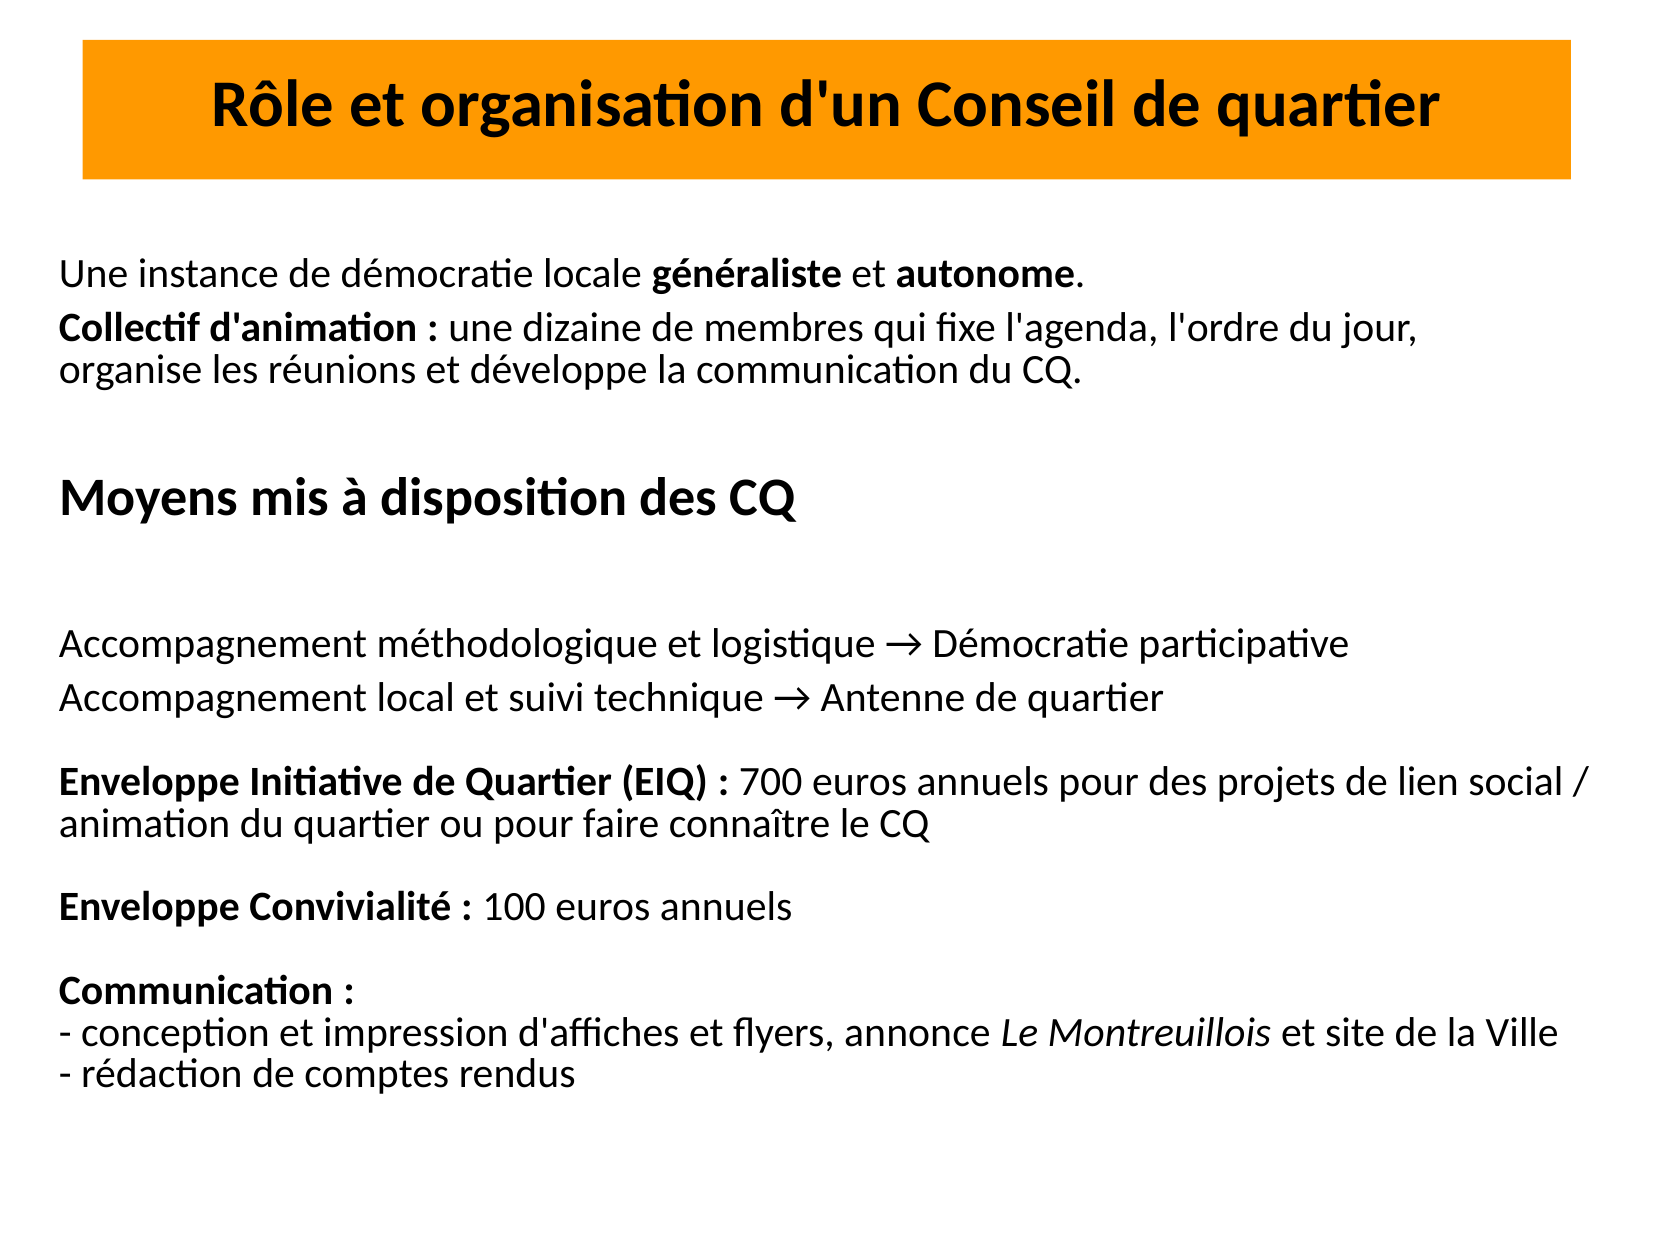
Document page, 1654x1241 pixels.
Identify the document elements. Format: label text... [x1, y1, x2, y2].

text_box Une instance de démocratie locale généraliste et autonome. Collectif d'animation : une dizaine de membres qui fixe l'agenda, l'ordre du jour, organise les réunions et développe la communication du CQ. [59, 188, 1548, 461]
subtitle Accompagnement méthodologique et logistique → Démocratie participative Accompagnement local et suivi technique → Antenne de quartier Enveloppe Initiative de Quartier (EIQ) : 700 euros annuels pour des projets de lien social / animation du quartier ou pour faire connaître le CQ Enveloppe Convivialité : 100 euros annuels Communication : - conception et impression d'affiches et flyers, annonce Le Montreuillois et site de la Ville - rédaction de comptes rendus [59, 566, 1654, 1158]
title Rôle et organisation d'un Conseil de quartier [82, 39, 1571, 180]
title Moyens mis à disposition des CQ [59, 461, 1548, 556]
